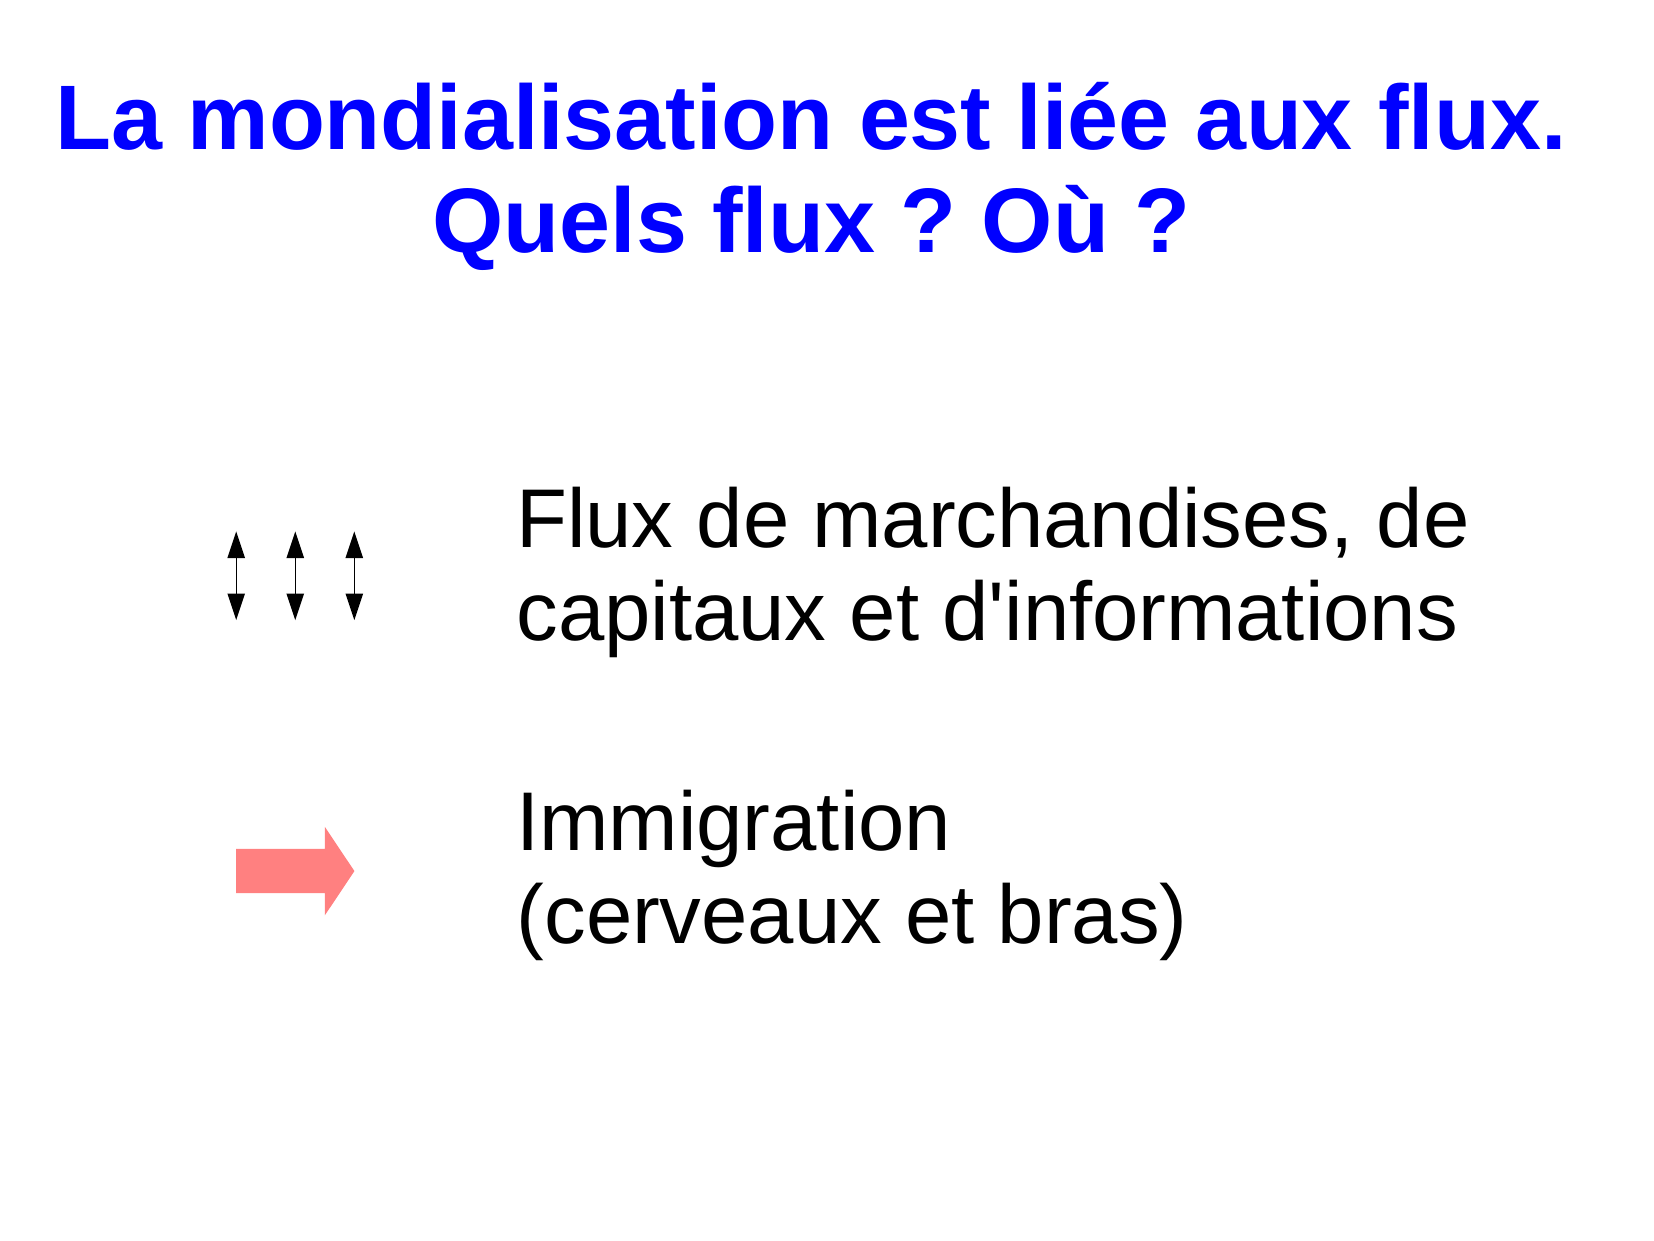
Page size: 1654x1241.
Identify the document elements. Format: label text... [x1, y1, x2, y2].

text_box [236, 826, 355, 916]
text_box La mondialisation est liée aux flux. Quels flux ? Où ? [29, 59, 1595, 279]
text_box Flux de marchandises, de capitaux et d'informations [501, 464, 1565, 666]
text_box Immigration (cerveaux et bras) [501, 767, 1506, 969]
